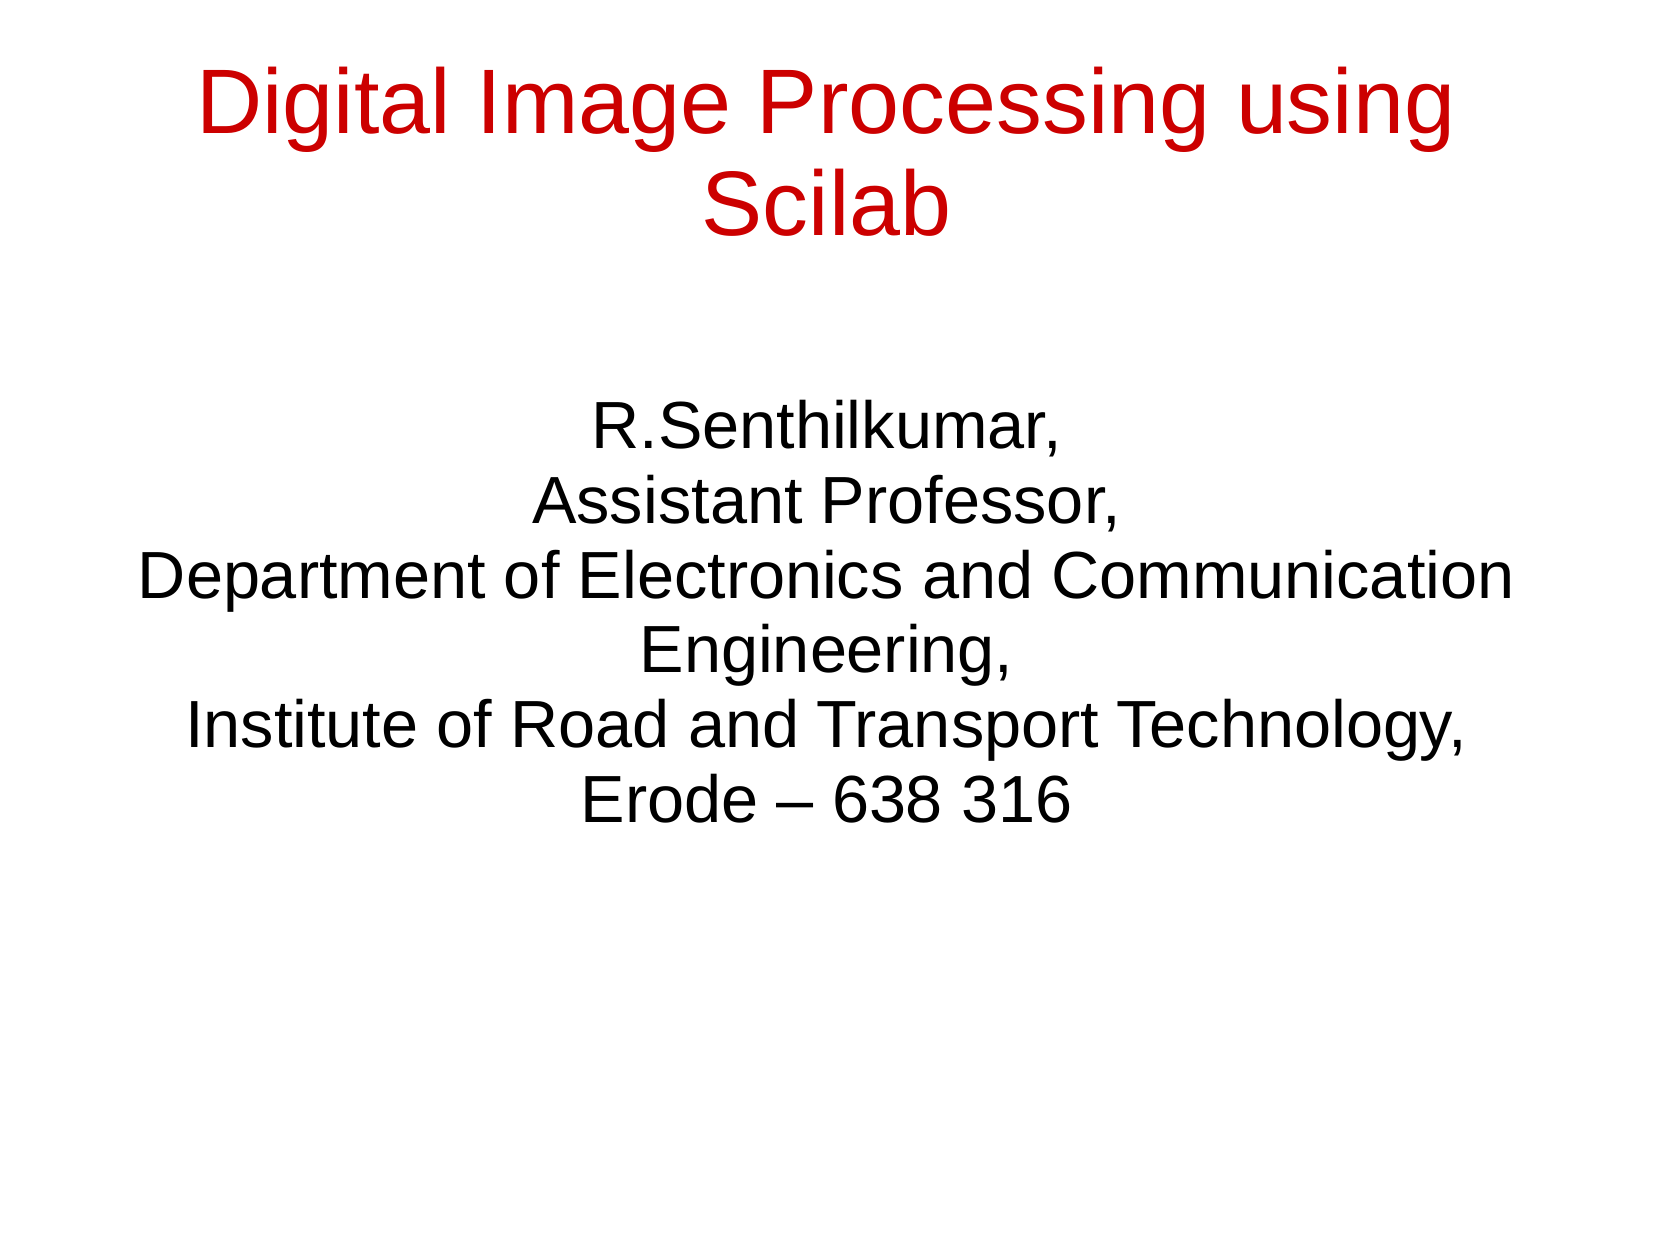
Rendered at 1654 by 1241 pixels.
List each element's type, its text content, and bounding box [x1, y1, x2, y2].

title Digital Image Processing using Scilab [82, 49, 1571, 257]
subtitle R.Senthilkumar, Assistant Professor, Department of Electronics and Communication Engineering, Institute of Road and Transport Technology, Erode – 638 316 [82, 290, 1571, 1010]
